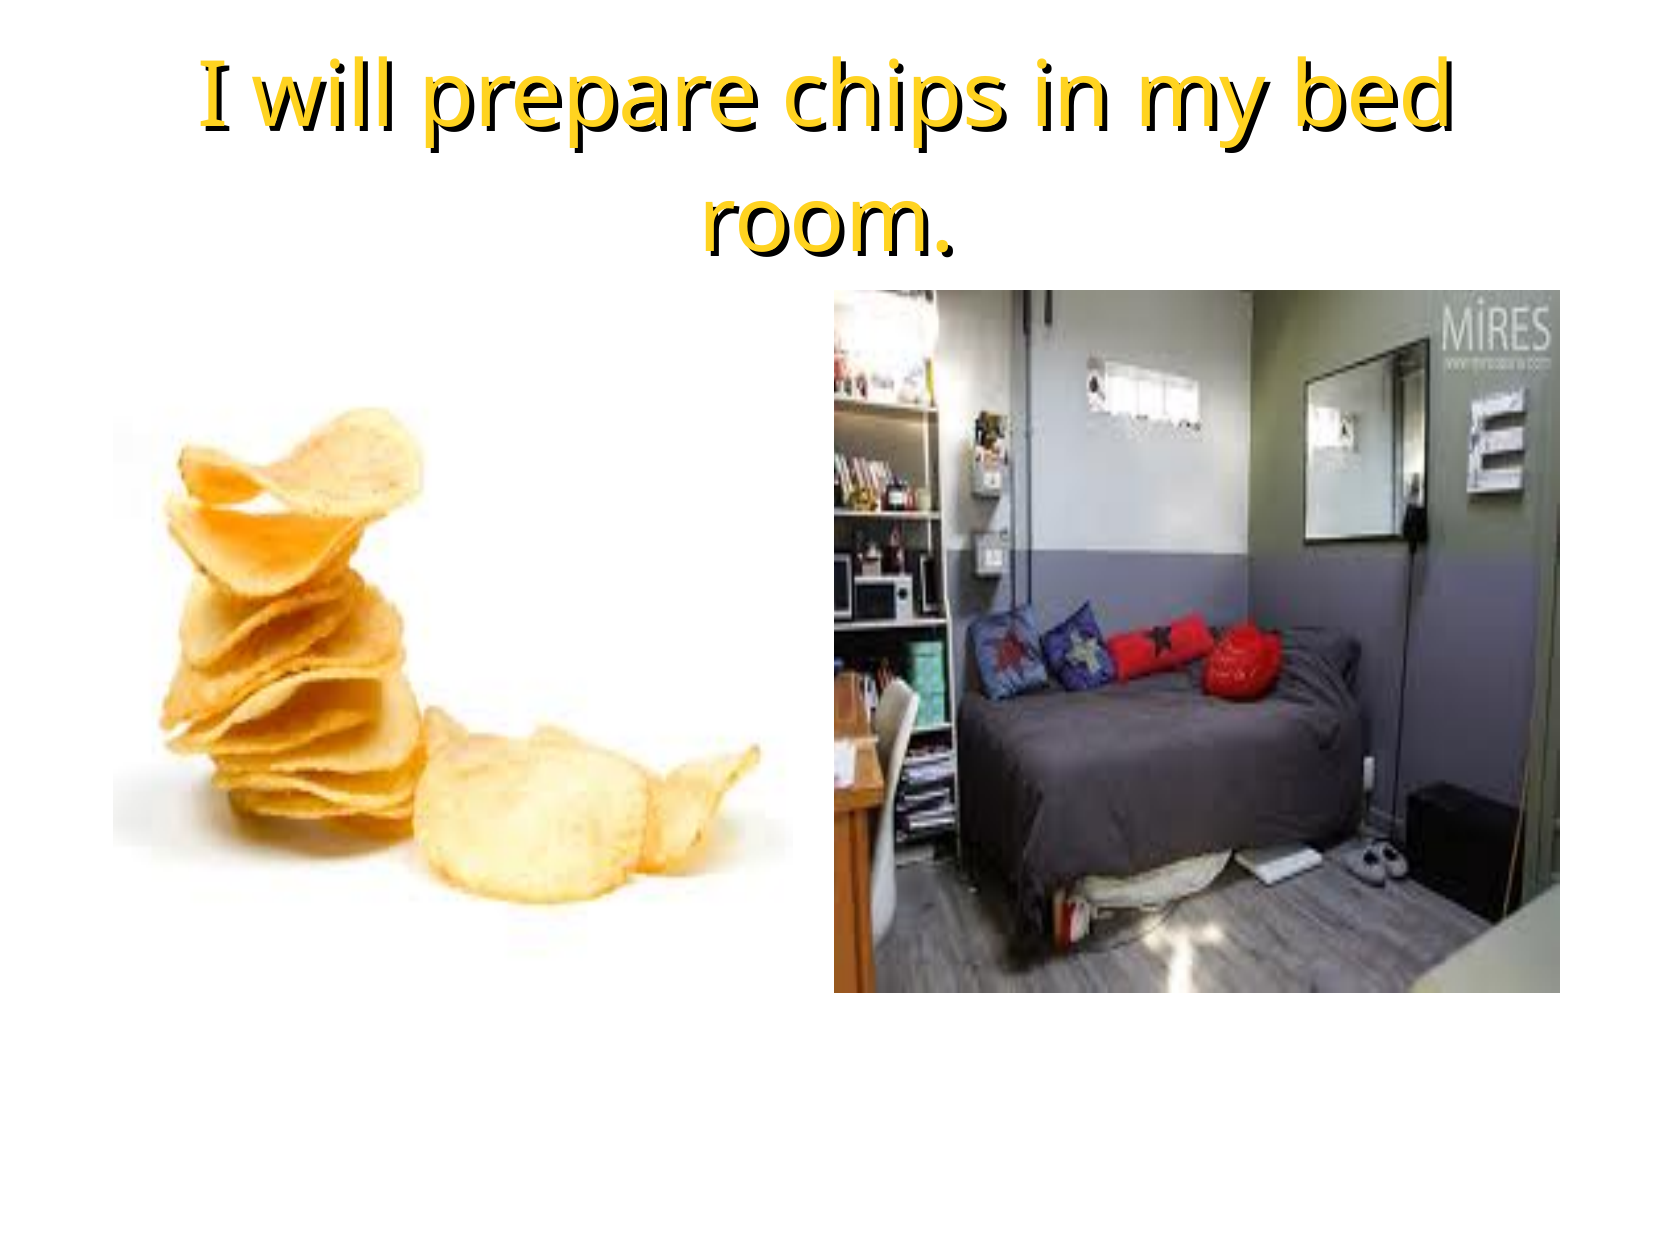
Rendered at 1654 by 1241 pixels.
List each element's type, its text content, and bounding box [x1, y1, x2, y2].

title I will prepare chips in my bed room. [82, 49, 1571, 257]
picture [113, 354, 793, 981]
picture [834, 290, 1560, 993]
